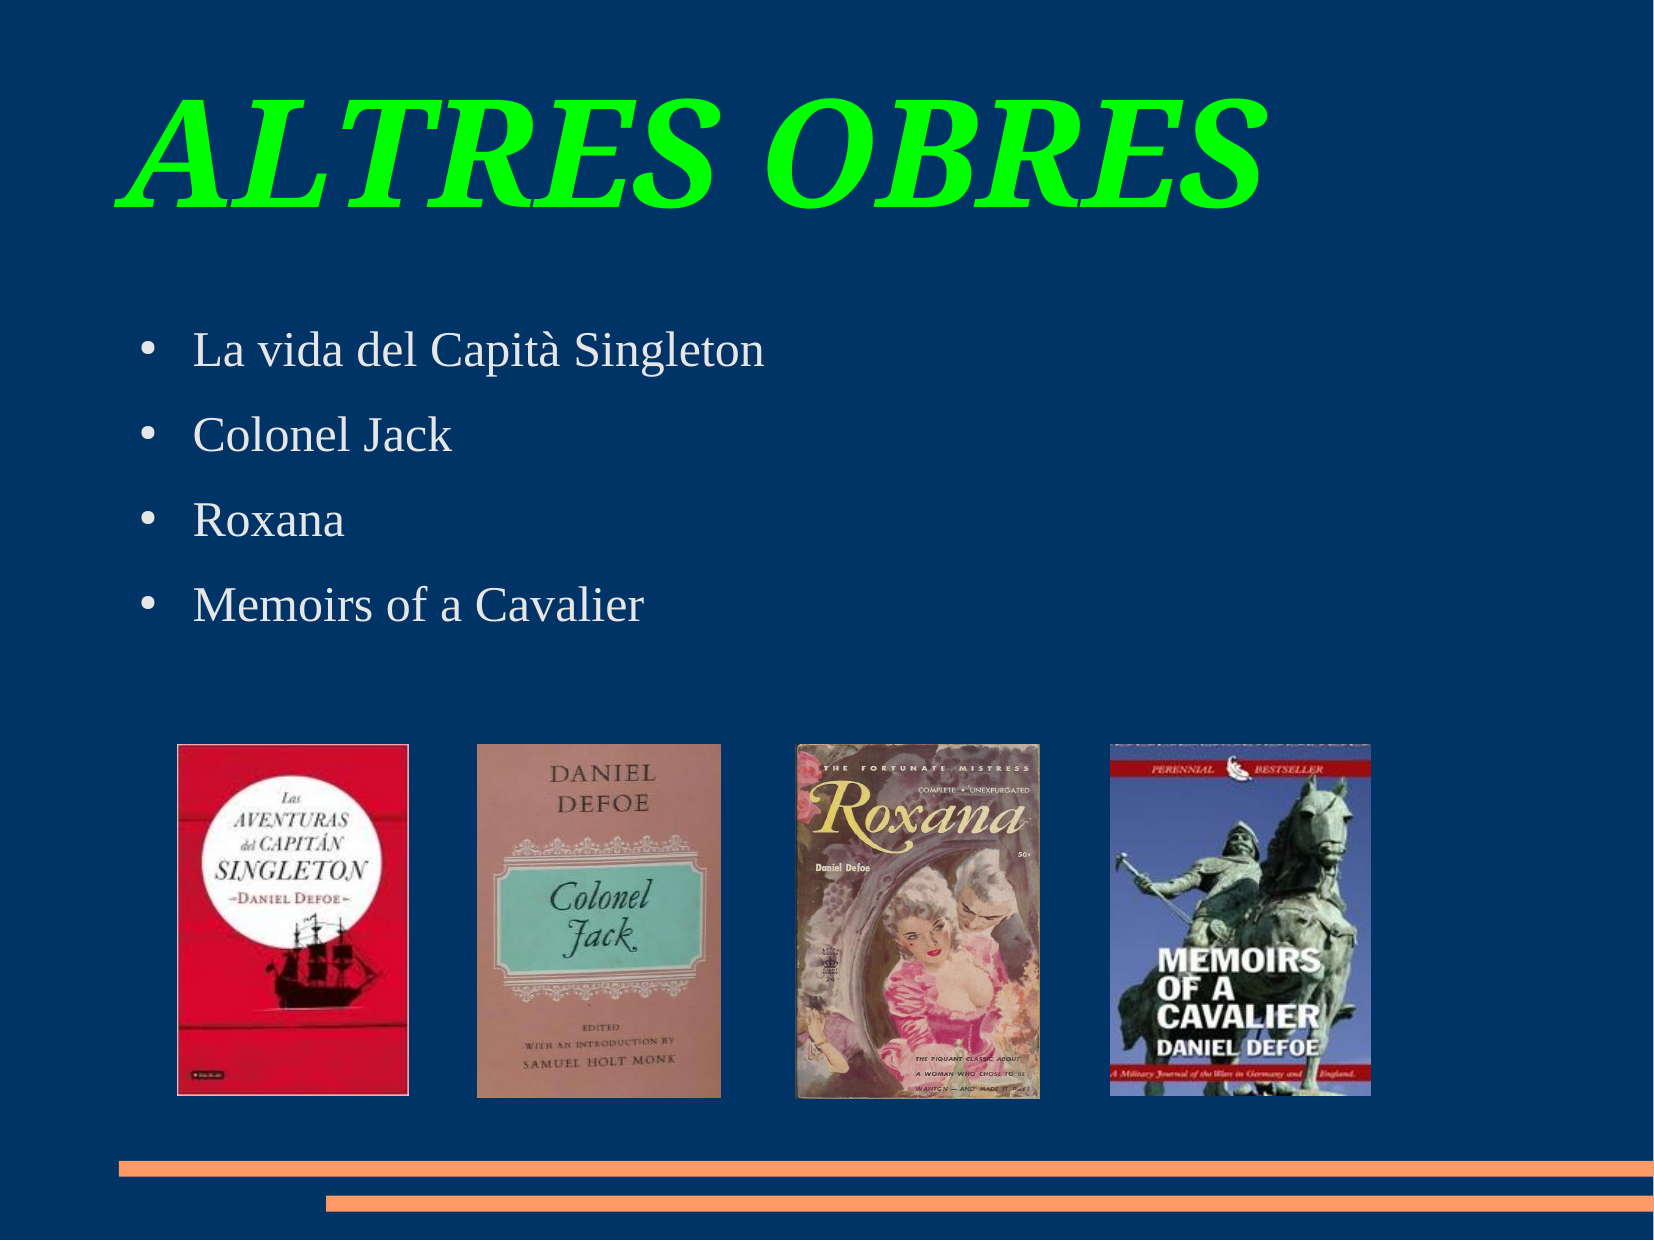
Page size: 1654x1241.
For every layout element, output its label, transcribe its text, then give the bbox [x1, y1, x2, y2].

picture [477, 744, 721, 1099]
picture [177, 744, 409, 1096]
picture [795, 744, 1040, 1099]
title ALTRES OBRES [121, 46, 1534, 254]
list La vida del Capità Singleton Colonel Jack Roxana Memoirs of a Cavalier [121, 322, 1561, 1132]
picture [1110, 744, 1371, 1096]
